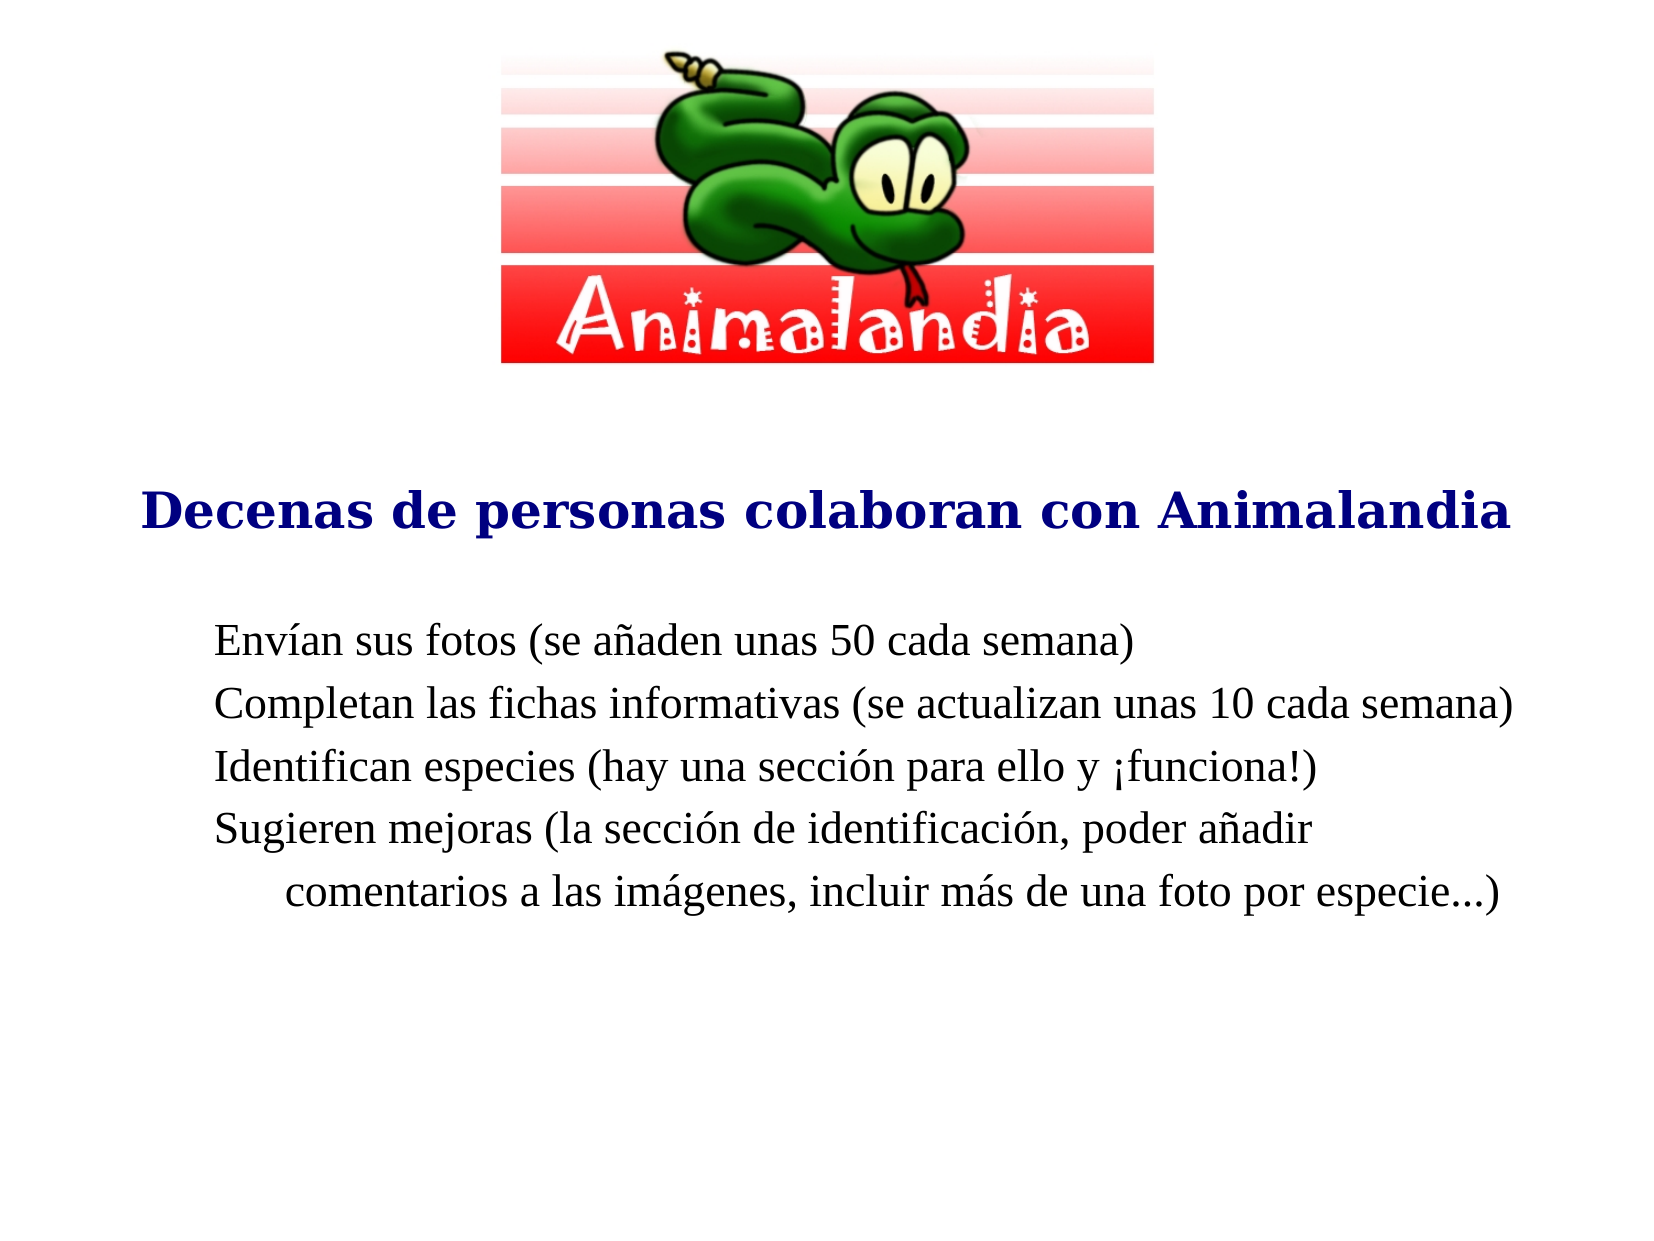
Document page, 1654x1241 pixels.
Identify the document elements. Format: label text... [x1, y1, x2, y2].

picture [488, 43, 1166, 373]
text_box Decenas de personas colaboran con Animalandia Envían sus fotos (se añaden unas 50 cada semana) Completan las fichas informativas (se actualizan unas 10 cada semana) Identifican especies (hay una sección para ello y ¡funciona!) Sugieren mejoras (la sección de identificación, poder añadir comentarios a las imágenes, incluir más de una foto por especie...) [140, 482, 1527, 950]
